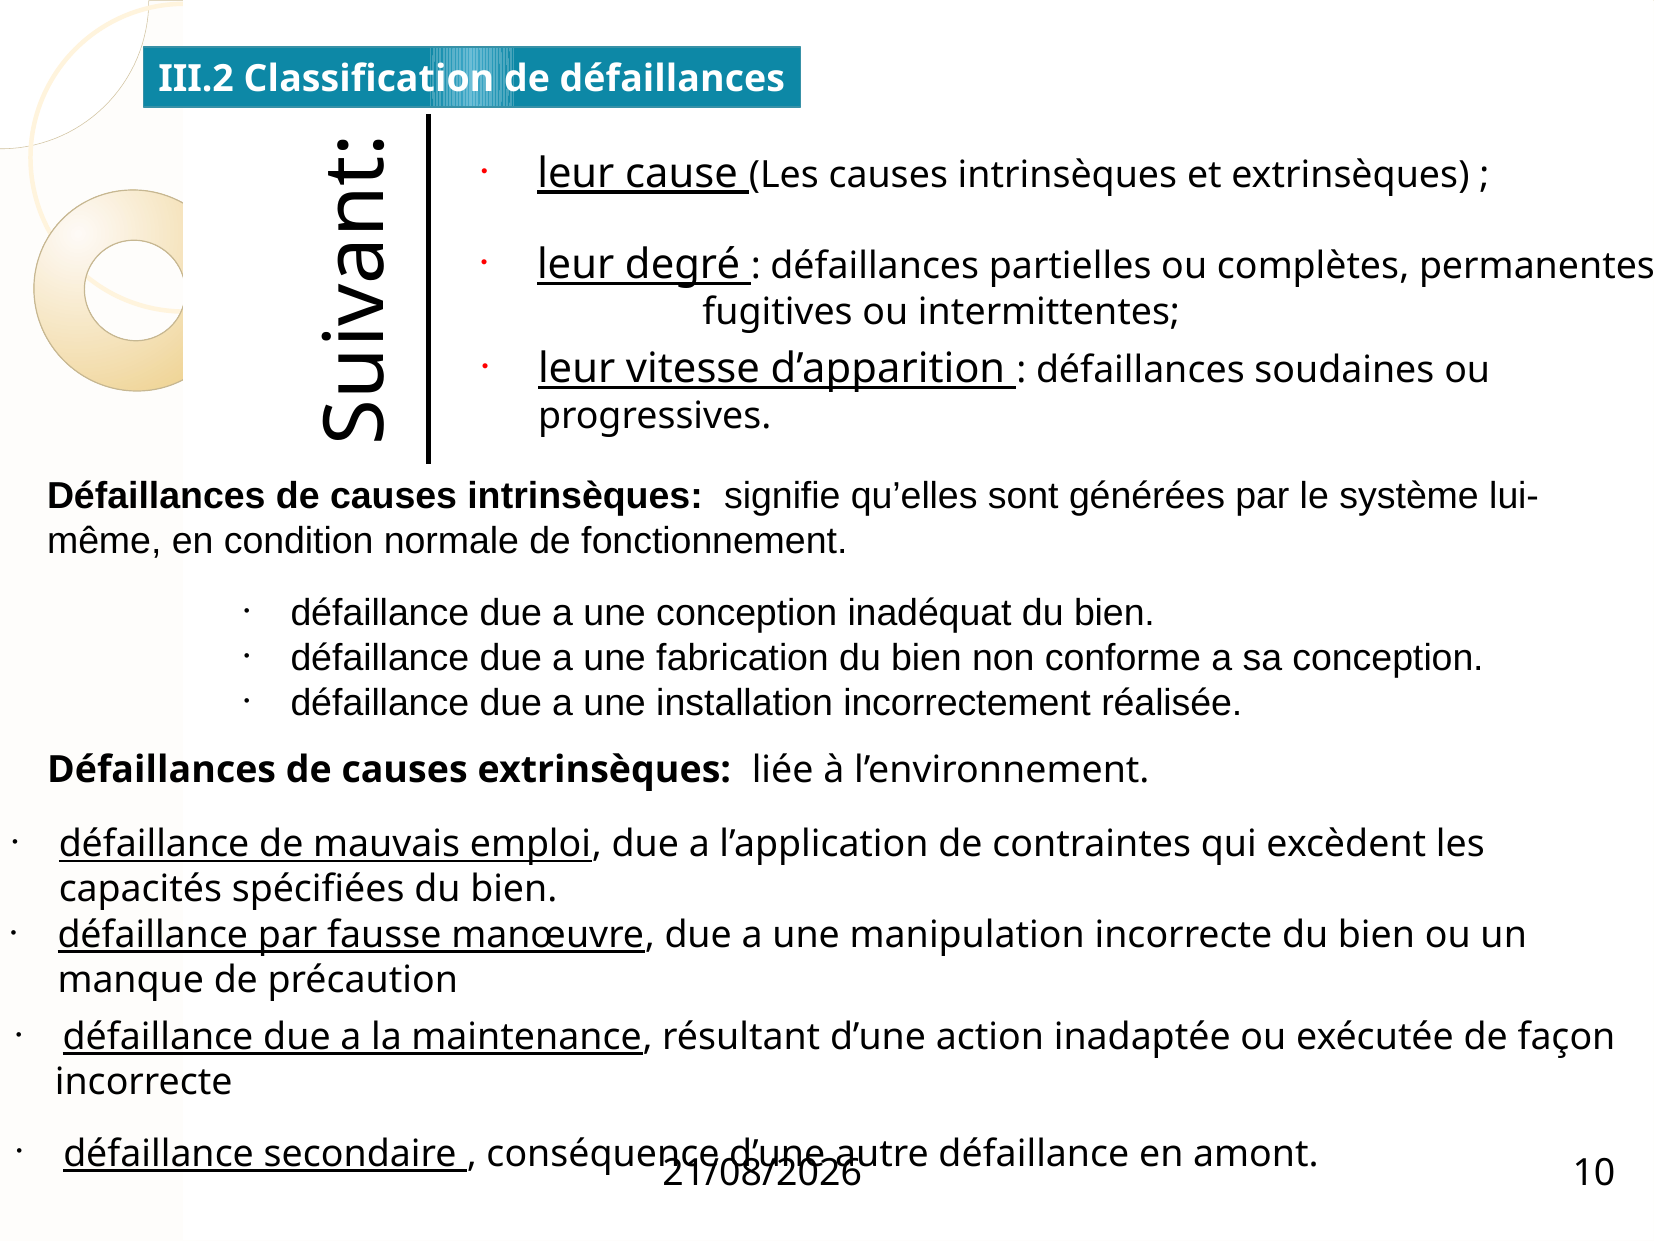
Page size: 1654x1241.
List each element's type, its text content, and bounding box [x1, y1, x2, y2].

text_box Défaillances de causes intrinsèques: signifie qu’elles sont générées par le système lui-même, en condition normale de fonctionnement. [32, 463, 1616, 569]
text_box leur degré : défaillances partielles ou complètes, permanentes, fugitives ou intermittentes; [466, 229, 1654, 340]
text_box défaillance par fausse manœuvre, due a une manipulation incorrecte du bien ou un manque de précaution [0, 902, 1615, 1008]
text_box défaillance due a la maintenance, résultant d’une action inadaptée ou exécutée de façon incorrecte [1, 1004, 1654, 1110]
text_box Suivant: [292, 99, 408, 463]
text_box défaillance due a une conception inadéquat du bien. défaillance due a une fabrication du bien non conforme a sa conception. défaillance due a une installation incorrectement réalisée. [228, 580, 1499, 731]
text_box Défaillances de causes extrinsèques: liée à l’environnement. [32, 737, 1544, 798]
slide_number 02/07/2018 [647, 1181, 1034, 1227]
slide_number <numéro> [1557, 1181, 1641, 1227]
text_box défaillance de mauvais emploi, due a l’application de contraintes qui excèdent les capacités spécifiées du bien. [0, 811, 1651, 917]
text_box leur cause (Les causes intrinsèques et extrinsèques) ; [466, 138, 1531, 204]
text_box défaillance secondaire , conséquence d’une autre défaillance en amont. [1, 1121, 1651, 1181]
text_box III.2 Classification de défaillances [143, 47, 801, 107]
text_box leur vitesse d’apparition : défaillances soudaines ou progressives. [467, 333, 1654, 444]
